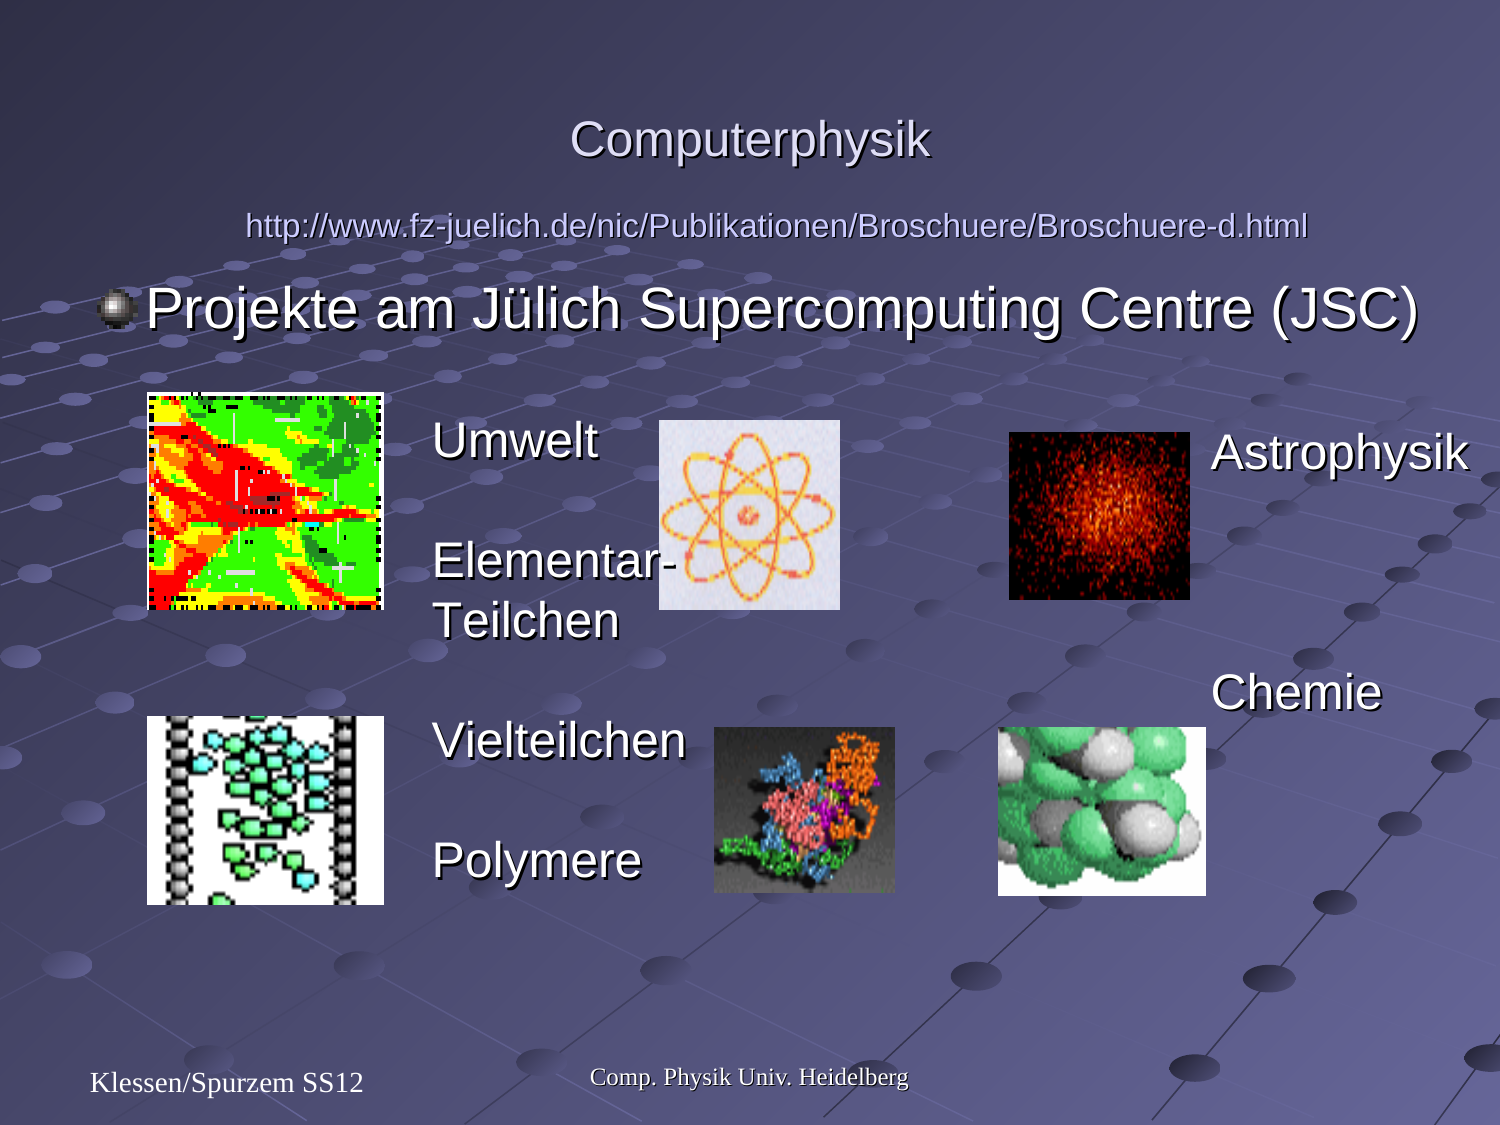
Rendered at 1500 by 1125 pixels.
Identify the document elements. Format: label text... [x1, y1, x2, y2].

picture [702, 420, 840, 610]
picture [147, 716, 384, 905]
title Computerphysik [75, 45, 1426, 233]
text_box Astrophysik Chemie [1195, 411, 1484, 728]
picture [714, 727, 895, 893]
list Projekte am Jülich Supercomputing Centre (JSC)‏ [75, 262, 1500, 1007]
picture [147, 392, 384, 610]
picture [1009, 432, 1190, 600]
text_box http://www.fz-juelich.de/nic/Publikationen/Broschuere/Broschuere-d.html [230, 233, 1326, 292]
text_box Umwelt Elementar- Teilchen Vielteilchen Polymere [416, 400, 702, 1016]
picture [998, 727, 1206, 896]
